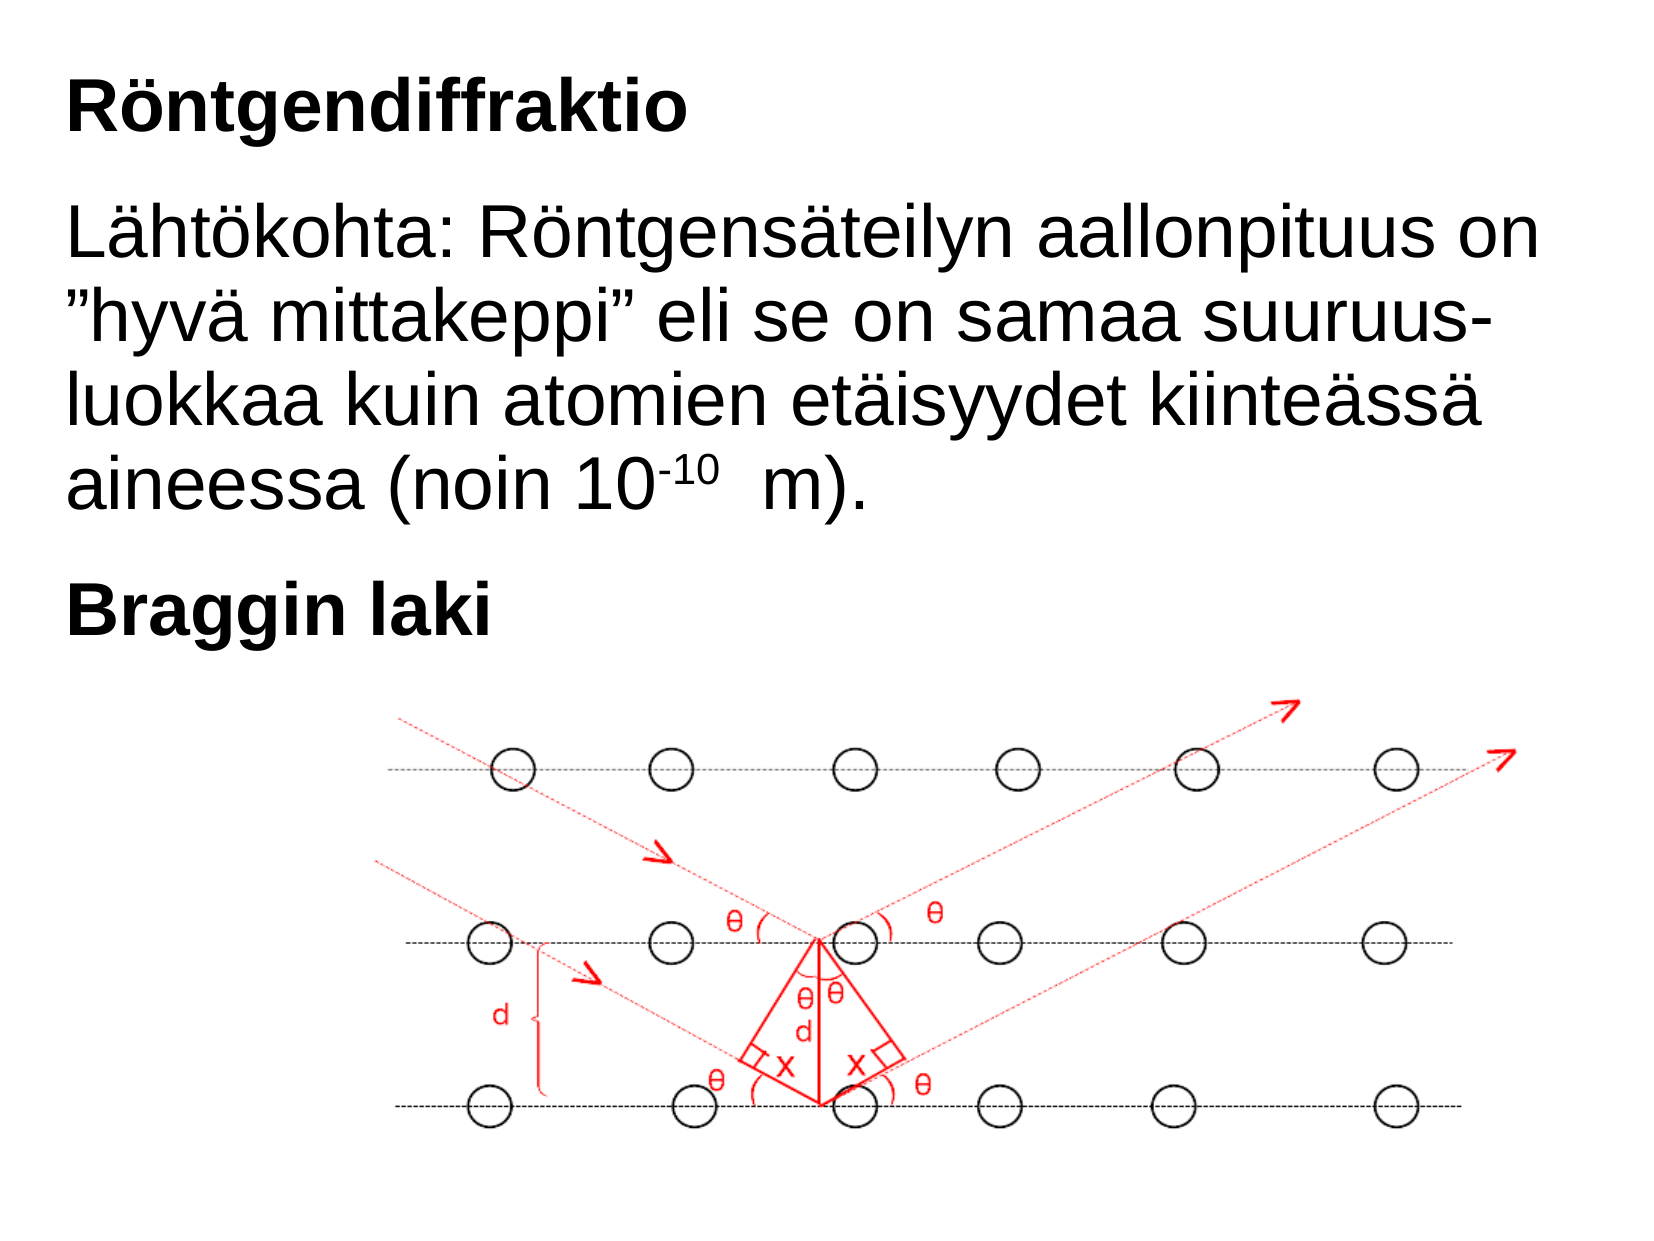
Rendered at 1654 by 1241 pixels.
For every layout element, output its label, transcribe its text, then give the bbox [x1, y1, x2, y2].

text_box Röntgendiffraktio Lähtökohta: Röntgensäteilyn aallonpituus on ”hyvä mittakeppi” eli se on samaa suuruus-luokkaa kuin atomien etäisyydet kiinteässä aineessa (noin 10-10 m). Braggin laki [50, 56, 1571, 745]
picture [323, 640, 1595, 1205]
